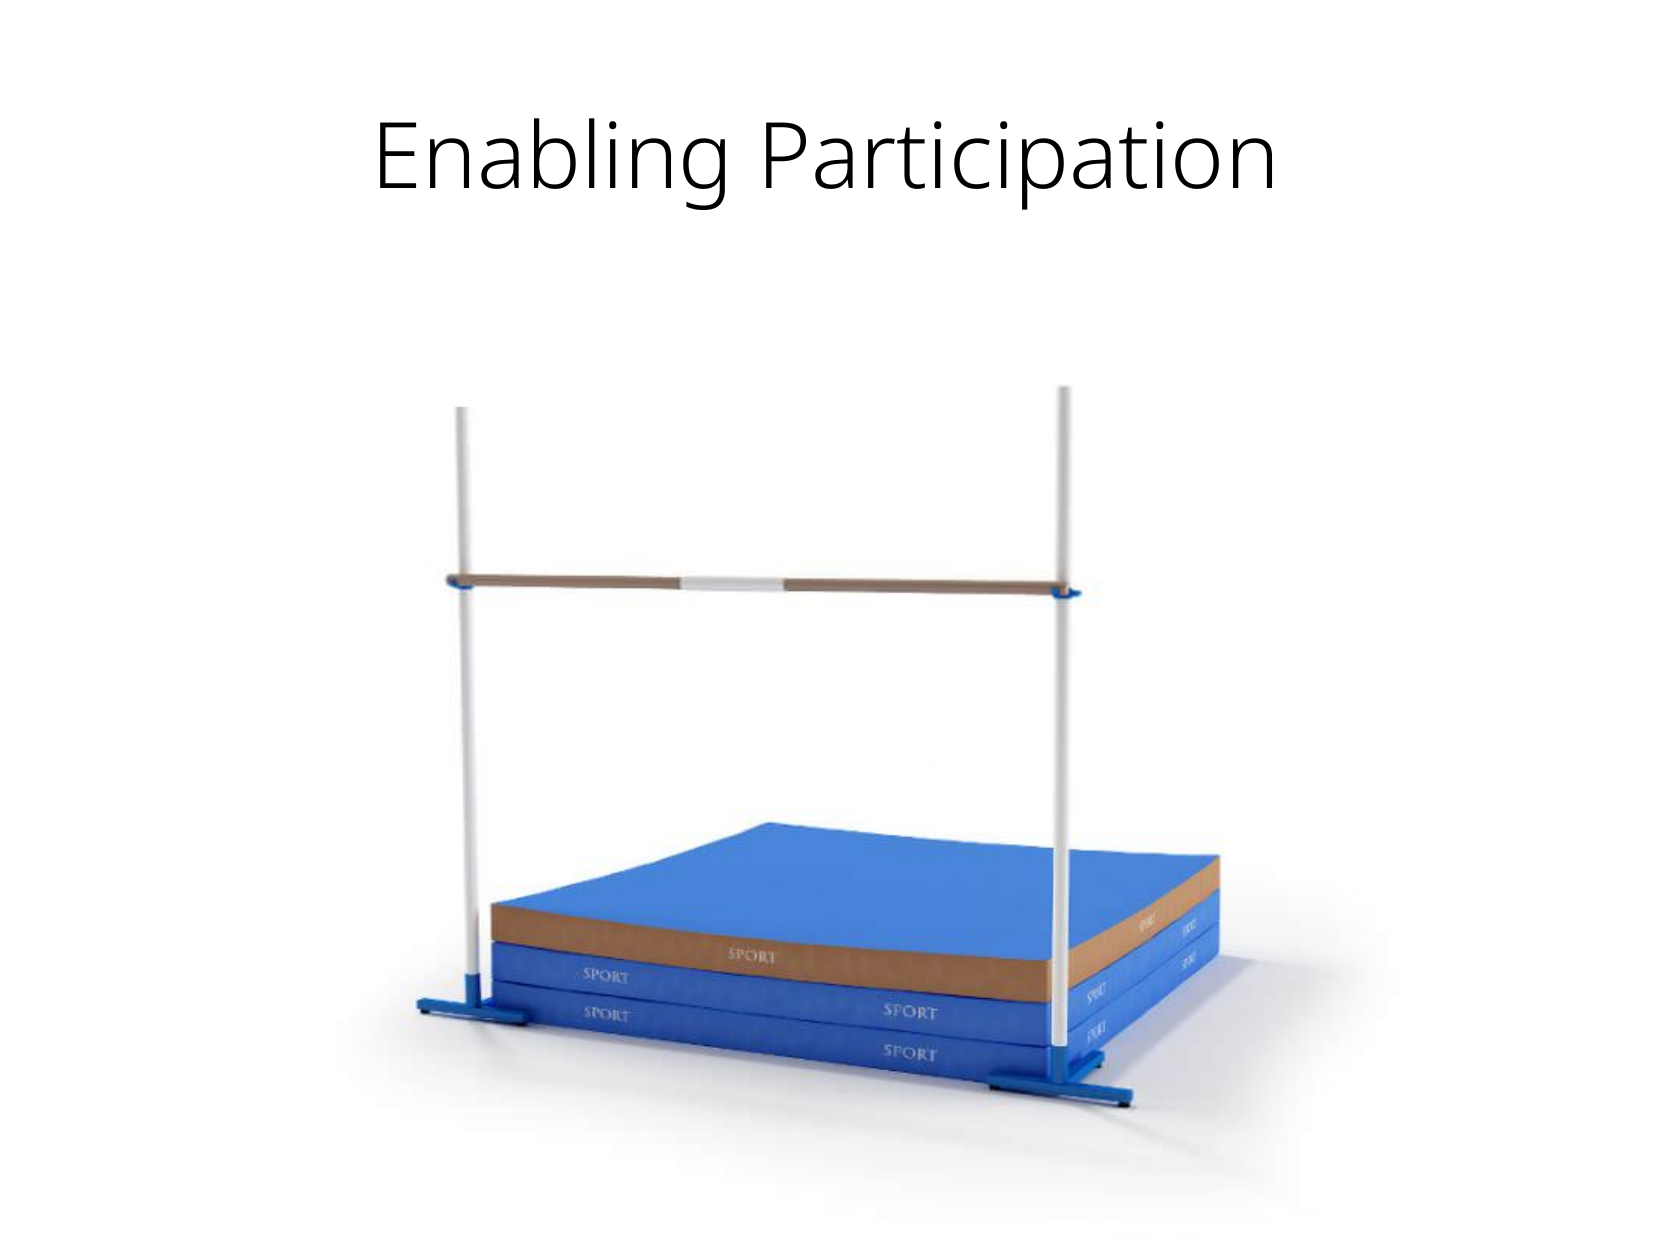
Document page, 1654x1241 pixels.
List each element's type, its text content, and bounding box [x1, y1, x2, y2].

picture [300, 257, 1410, 1241]
title Enabling Participation [82, 49, 1571, 257]
